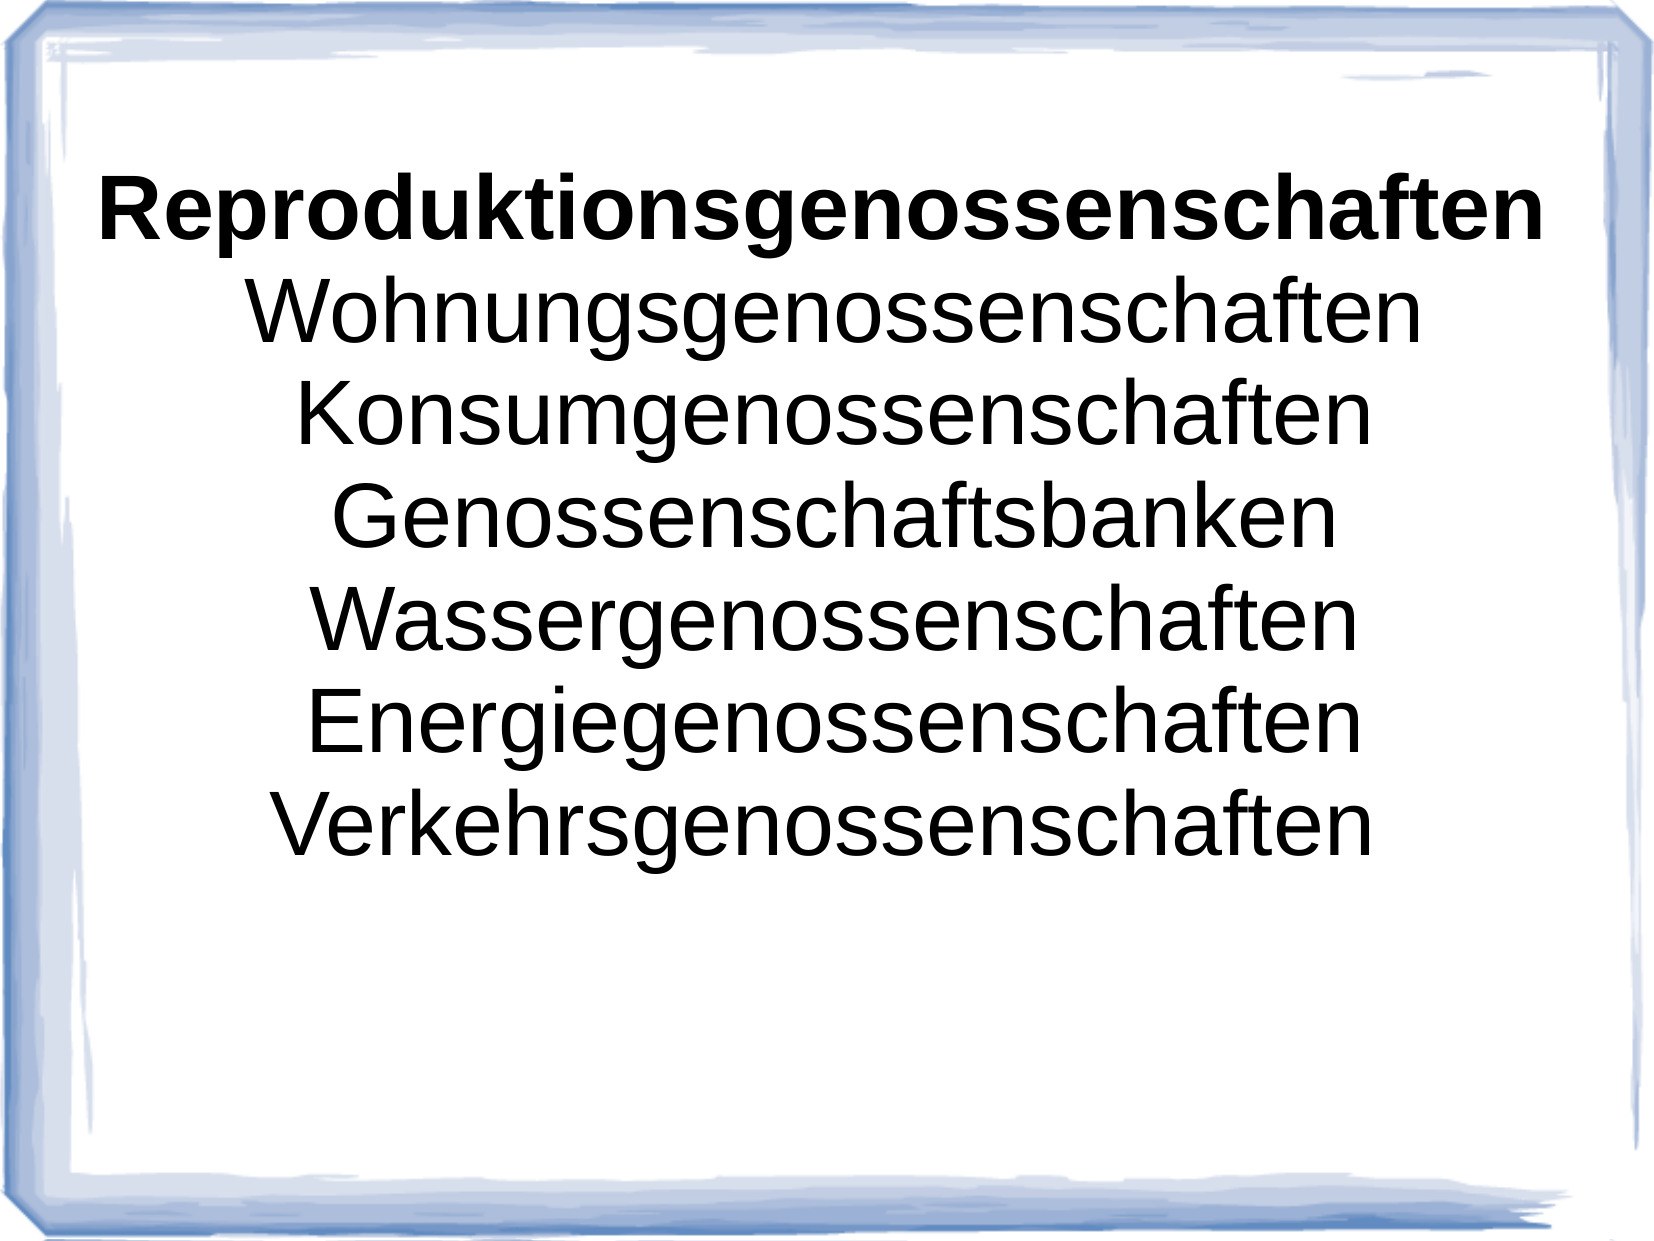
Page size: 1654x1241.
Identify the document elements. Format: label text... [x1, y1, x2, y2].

text_box Reproduktionsgenossenschaften Wohnungsgenossenschaften Konsumgenossenschaften Genossenschaftsbanken Wassergenossenschaften Energiegenossenschaften Verkehrsgenossenschaften [82, 149, 1564, 945]
picture [0, 0, 1654, 1241]
